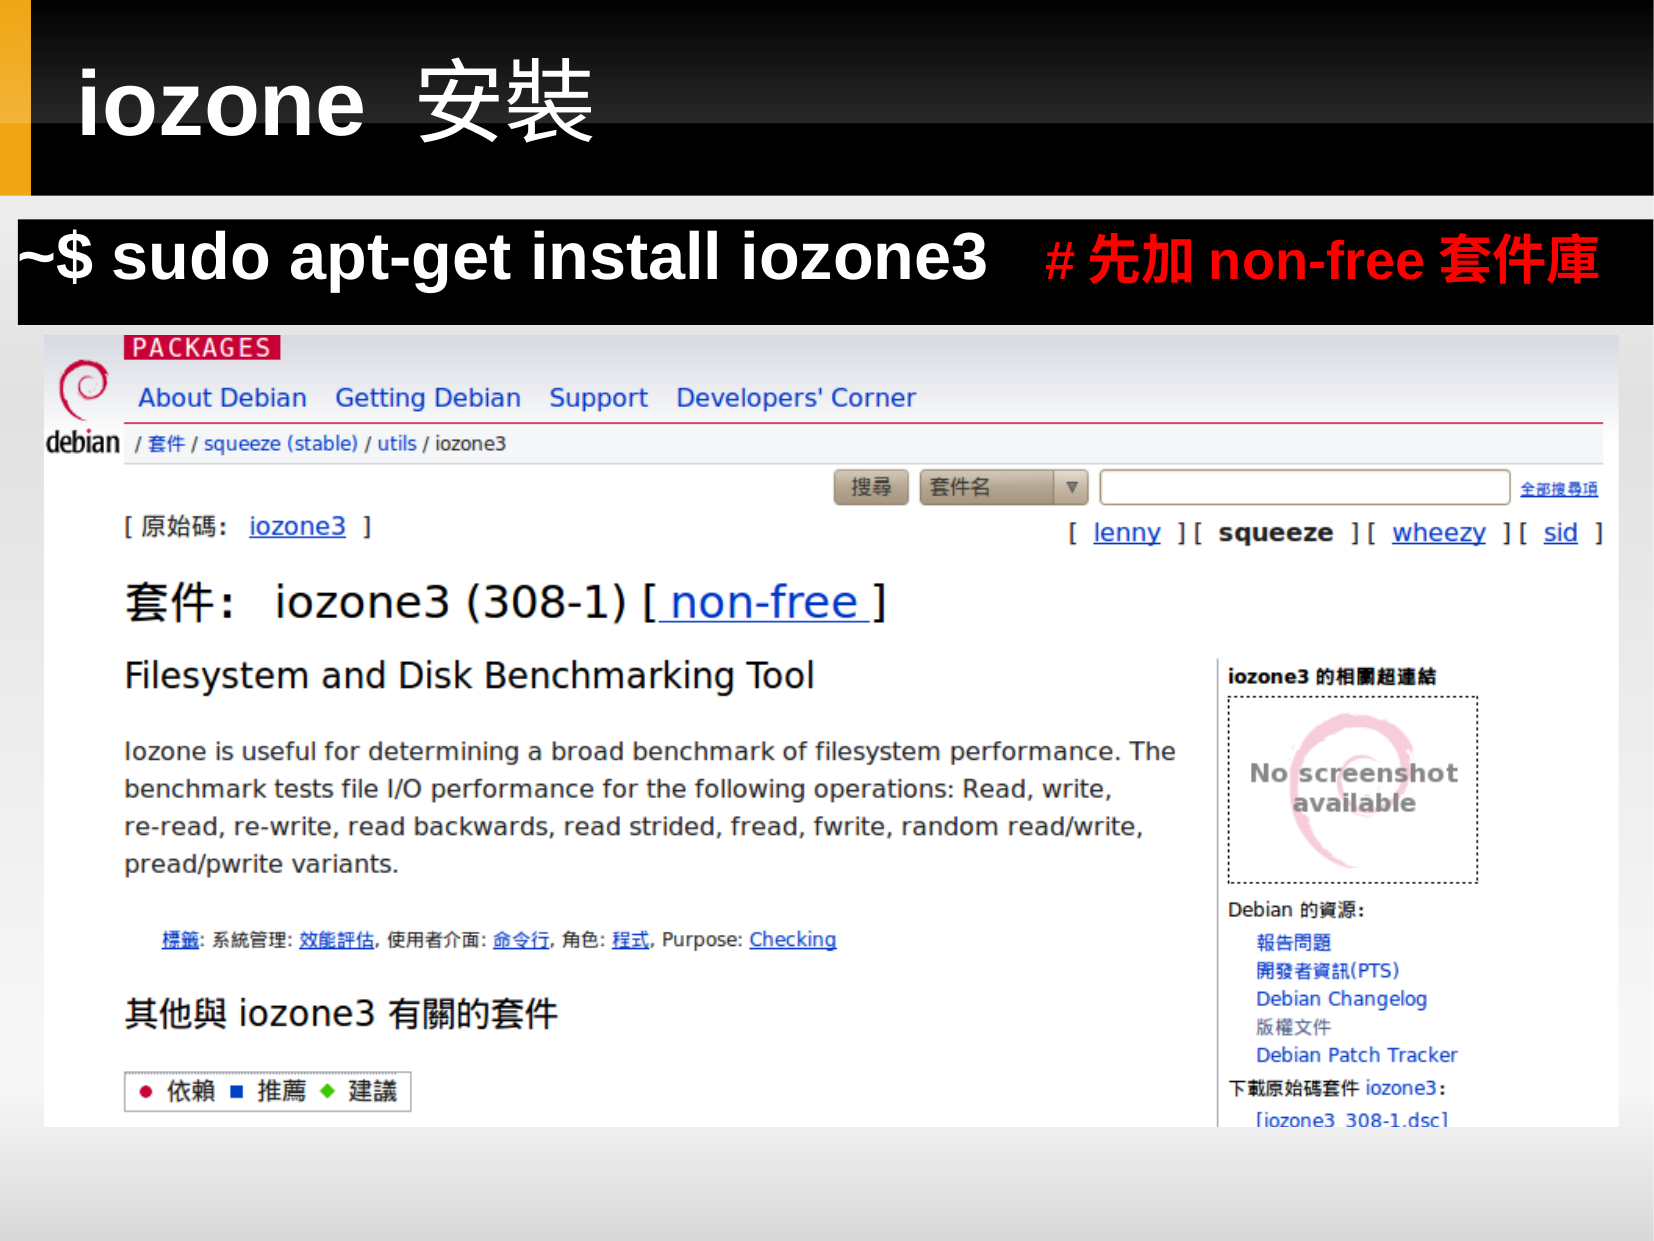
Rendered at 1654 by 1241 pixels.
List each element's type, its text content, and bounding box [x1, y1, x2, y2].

list ~$ sudo apt-get install iozone3 #先加non-free套件庫 [17, 219, 1654, 325]
title iozone 安裝 [76, 0, 1565, 208]
picture [0, 0, 1654, 1241]
